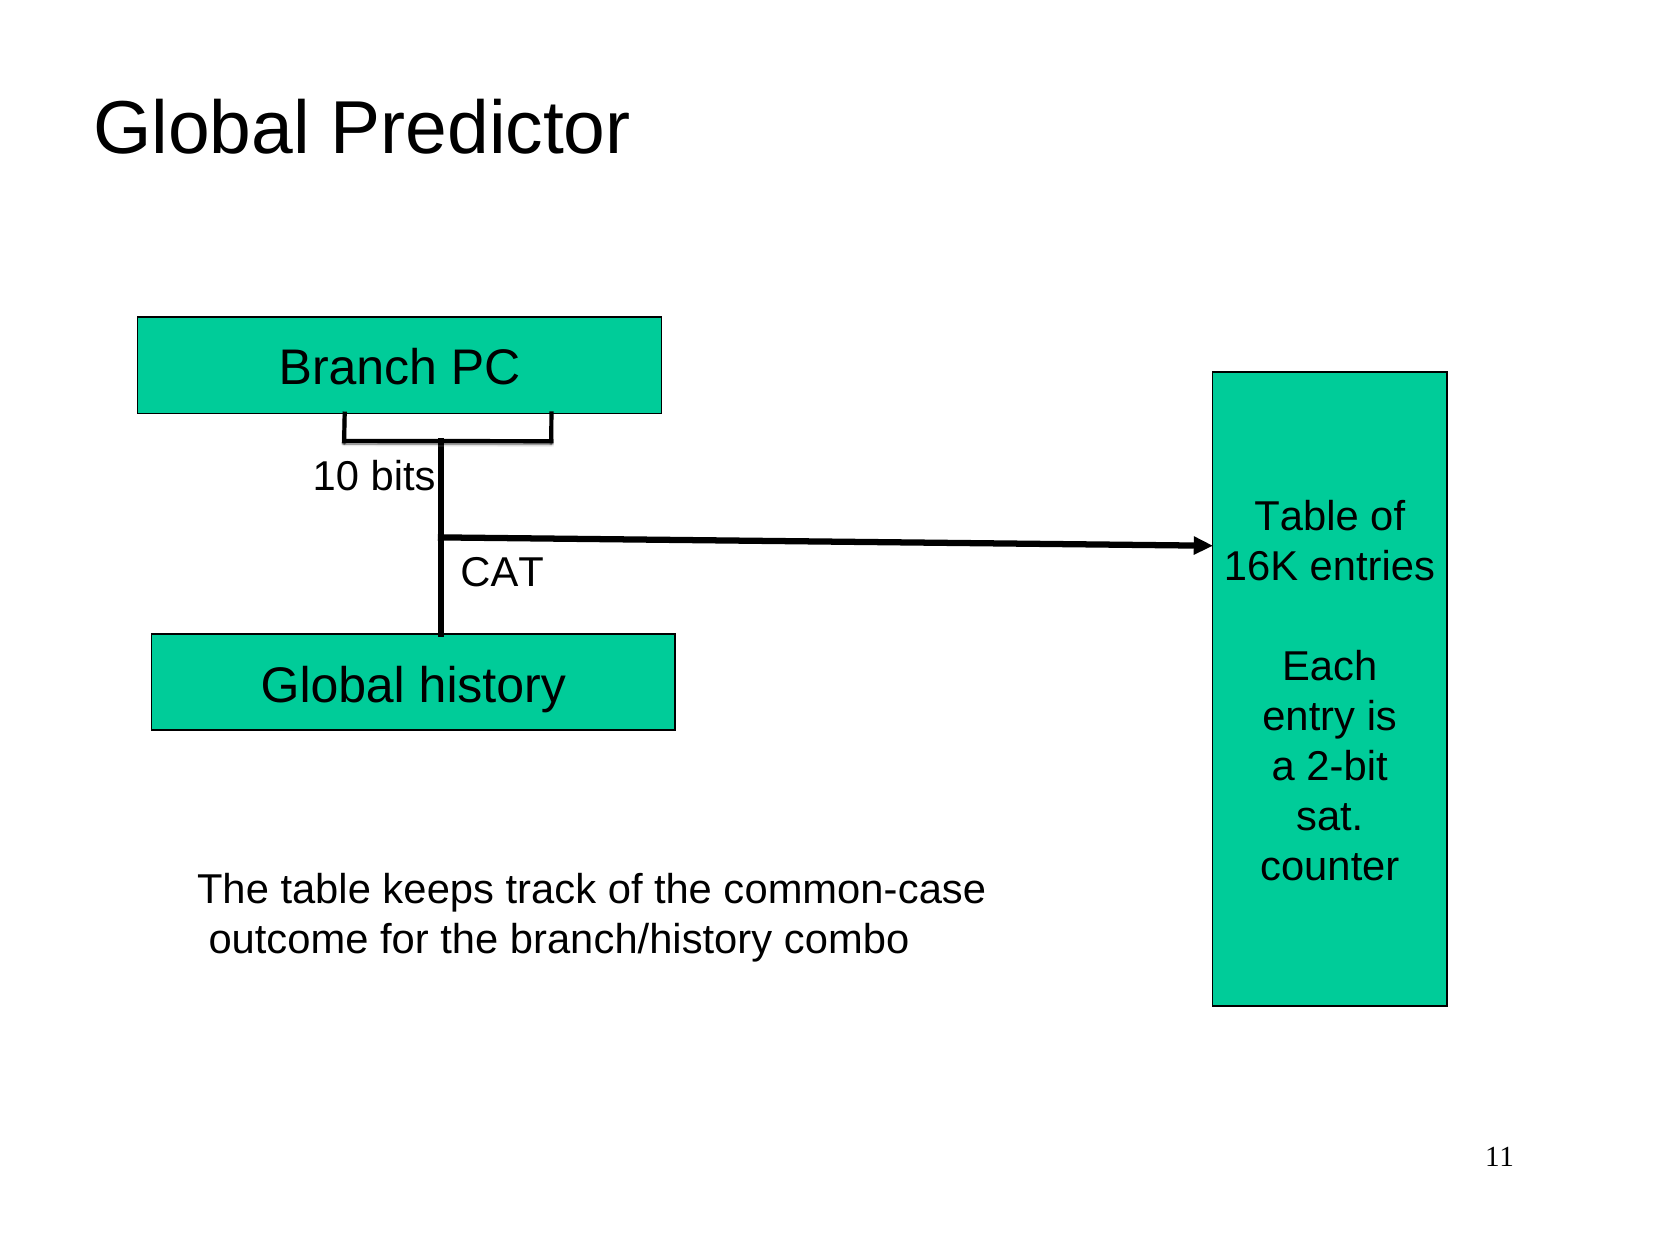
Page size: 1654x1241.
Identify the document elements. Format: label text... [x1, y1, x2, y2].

text_box 10 bits [297, 440, 451, 507]
text_box Branch PC [137, 316, 662, 414]
text_box Global Predictor [78, 71, 647, 177]
text_box Table of 16K entries Each entry is a 2-bit sat. counter [1212, 371, 1447, 1006]
text_box CAT [445, 537, 559, 603]
text_box <number> [1185, 1129, 1530, 1213]
text_box Global history [151, 633, 676, 731]
text_box The table keeps track of the common-case outcome for the branch/history combo [182, 854, 1002, 970]
